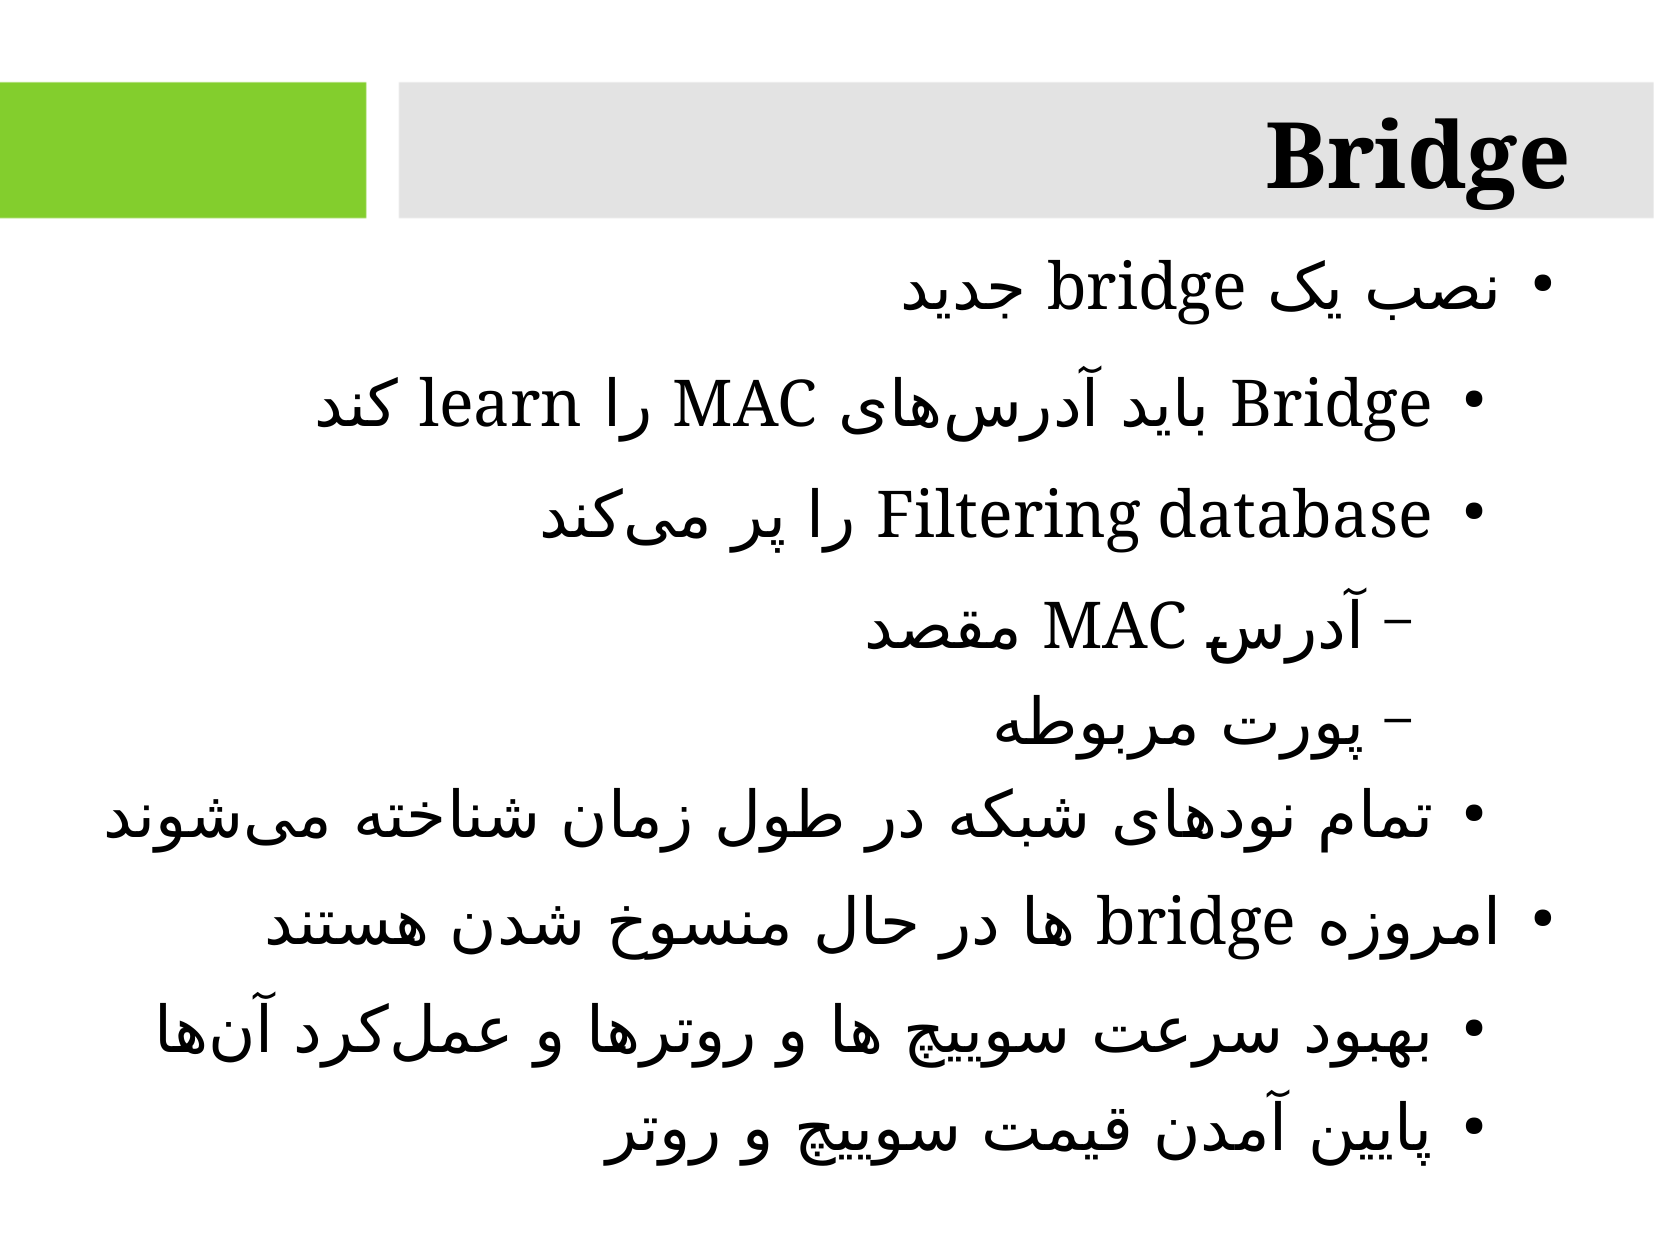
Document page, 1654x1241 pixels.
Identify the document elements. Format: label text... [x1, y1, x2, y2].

list نصب یک bridge جدید Bridge باید آدرس‌های MAC را learn کند Filtering database را پر می‌کند آدرس MAC مقصد پورت مربوطه تمام نودهای شبکه در طول زمان شناخته می‌شوند امروزه bridge ها در حال منسوخ شدن هستند بهبود سرعت سوییچ ها و روترها و عمل‌کرد آن‌ها پایین آمدن قیمت سوییچ و روتر [82, 240, 1571, 1182]
picture [0, 0, 1654, 1241]
title Bridge [82, 49, 1571, 240]
